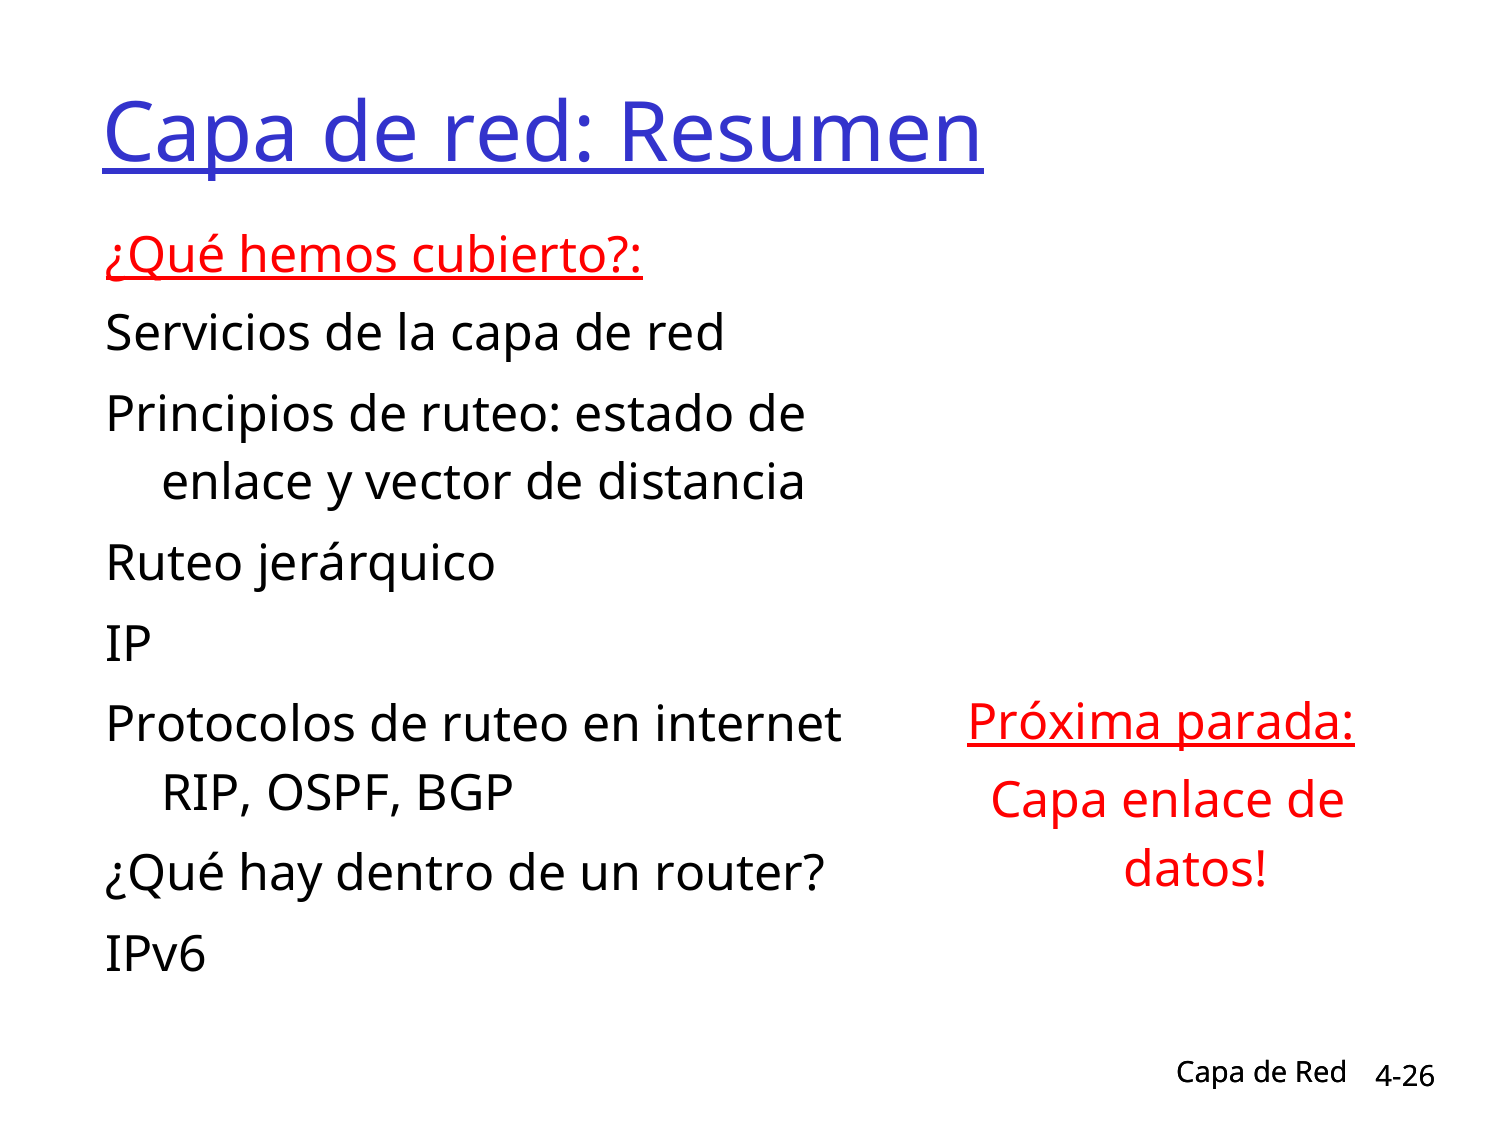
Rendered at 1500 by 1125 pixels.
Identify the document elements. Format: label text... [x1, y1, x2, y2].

title Capa de red: Resumen [87, 37, 1363, 225]
text_box Capa de Red [950, 1049, 1363, 1097]
list ¿Qué hemos cubierto?: Servicios de la capa de red Principios de ruteo: estado de enlace y vector de distancia Ruteo jerárquico IP Protocolos de ruteo en internet RIP, OSPF, BGP ¿Qué hay dentro de un router? IPv6 [90, 215, 950, 1125]
text_box 4-20 [1339, 1050, 1451, 1125]
list Próxima parada: Capa enlace de datos! [950, 682, 1406, 942]
